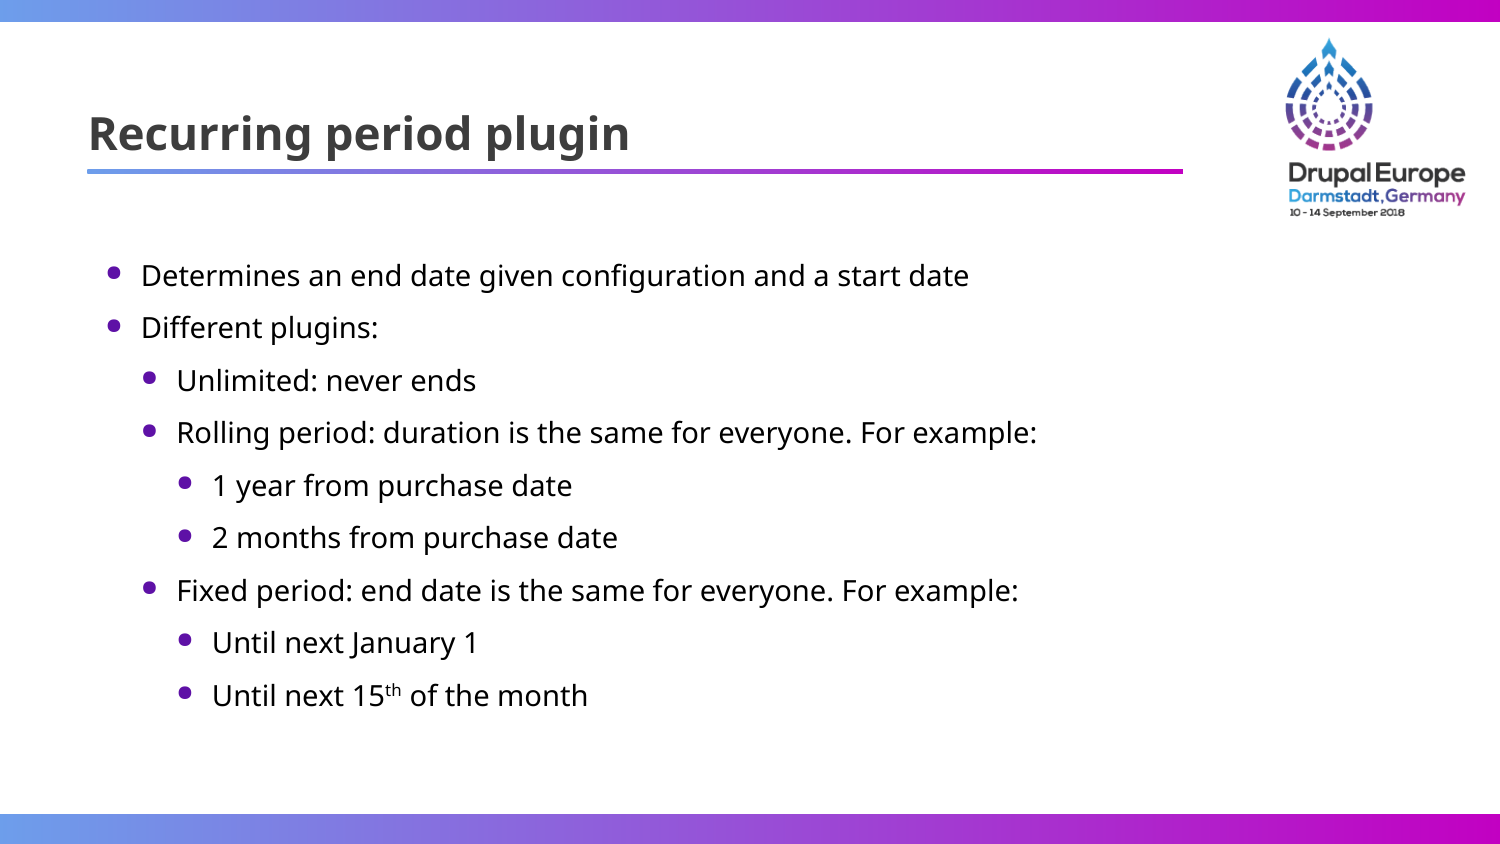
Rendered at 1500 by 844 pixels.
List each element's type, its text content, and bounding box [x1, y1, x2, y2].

text_box Recurring period plugin [72, 89, 964, 176]
text_box [0, 0, 1500, 22]
text_box [0, 814, 1500, 844]
text_box Determines an end date given configuration and a start date Different plugins: Unlimited: never ends Rolling period: duration is the same for everyone. For example: 1 year from purchase date 2 months from purchase date Fixed period: end date is the same for everyone. For example: Until next January 1 Until next 15th of the month [90, 224, 1185, 682]
text_box [964, 169, 1183, 174]
picture [1285, 37, 1466, 219]
